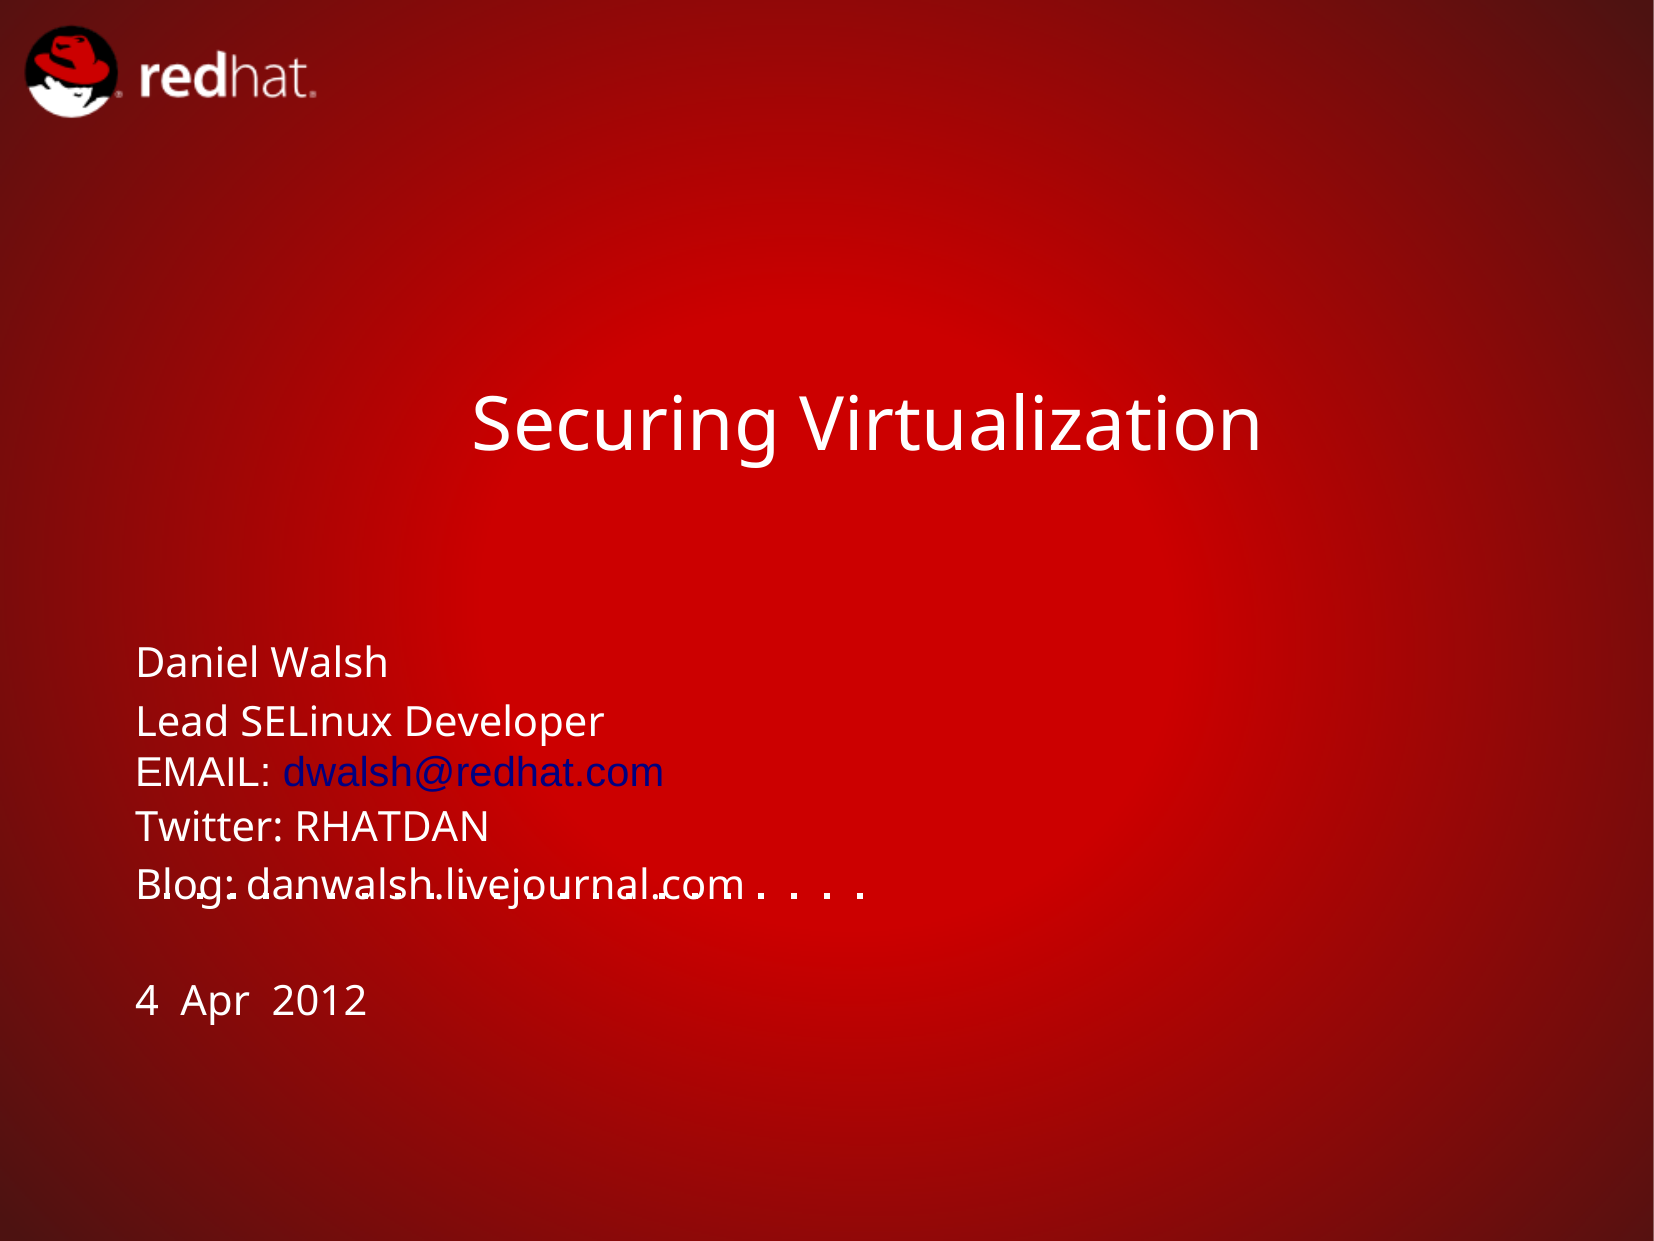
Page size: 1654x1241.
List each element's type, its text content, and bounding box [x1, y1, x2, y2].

title Securing Virtualization [159, 241, 1577, 600]
list Daniel Walsh Lead SELinux Developer EMAIL: dwalsh@redhat.com Twitter: RHATDAN Blog: danwalsh.livejournal.com 4 Apr 2012 [135, 631, 876, 976]
picture [0, 0, 1654, 1241]
